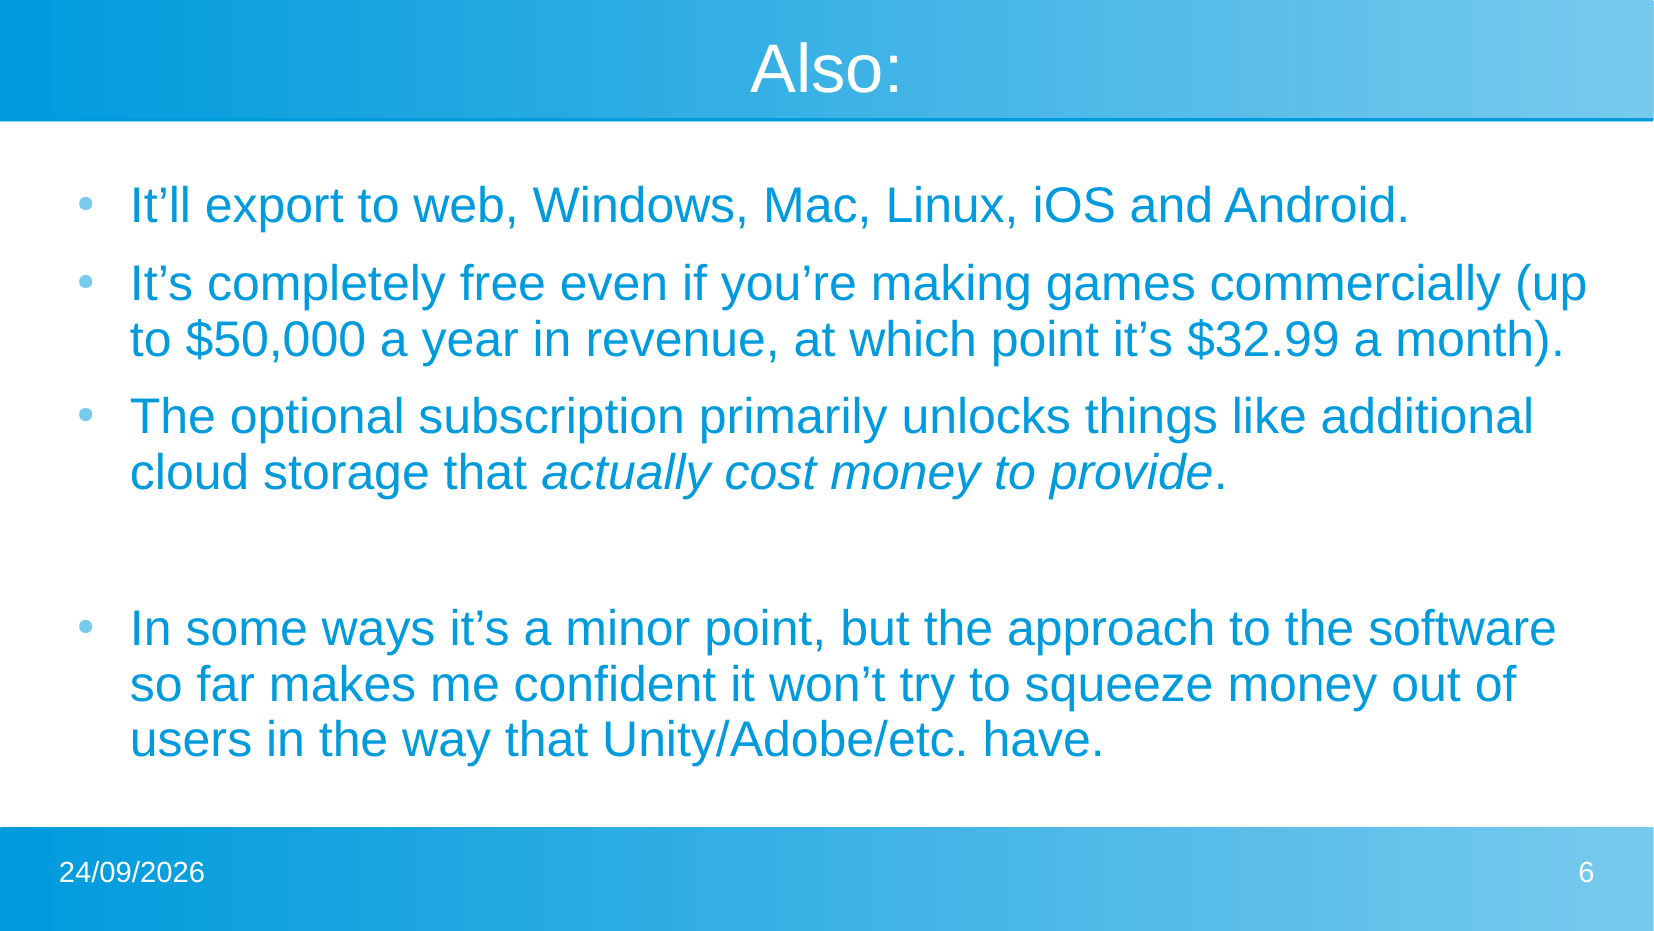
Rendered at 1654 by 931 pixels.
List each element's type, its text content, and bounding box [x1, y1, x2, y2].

title Also: [59, 29, 1595, 108]
list It’ll export to web, Windows, Mac, Linux, iOS and Android. It’s completely free even if you’re making games commercially (up to $50,000 a year in revenue, at which point it’s $32.99 a month). The optional subscription primarily unlocks things like additional cloud storage that actually cost money to provide. In some ways it’s a minor point, but the approach to the software so far makes me confident it won’t try to squeeze money out of users in the way that Unity/Adobe/etc. have. [59, 177, 1595, 768]
